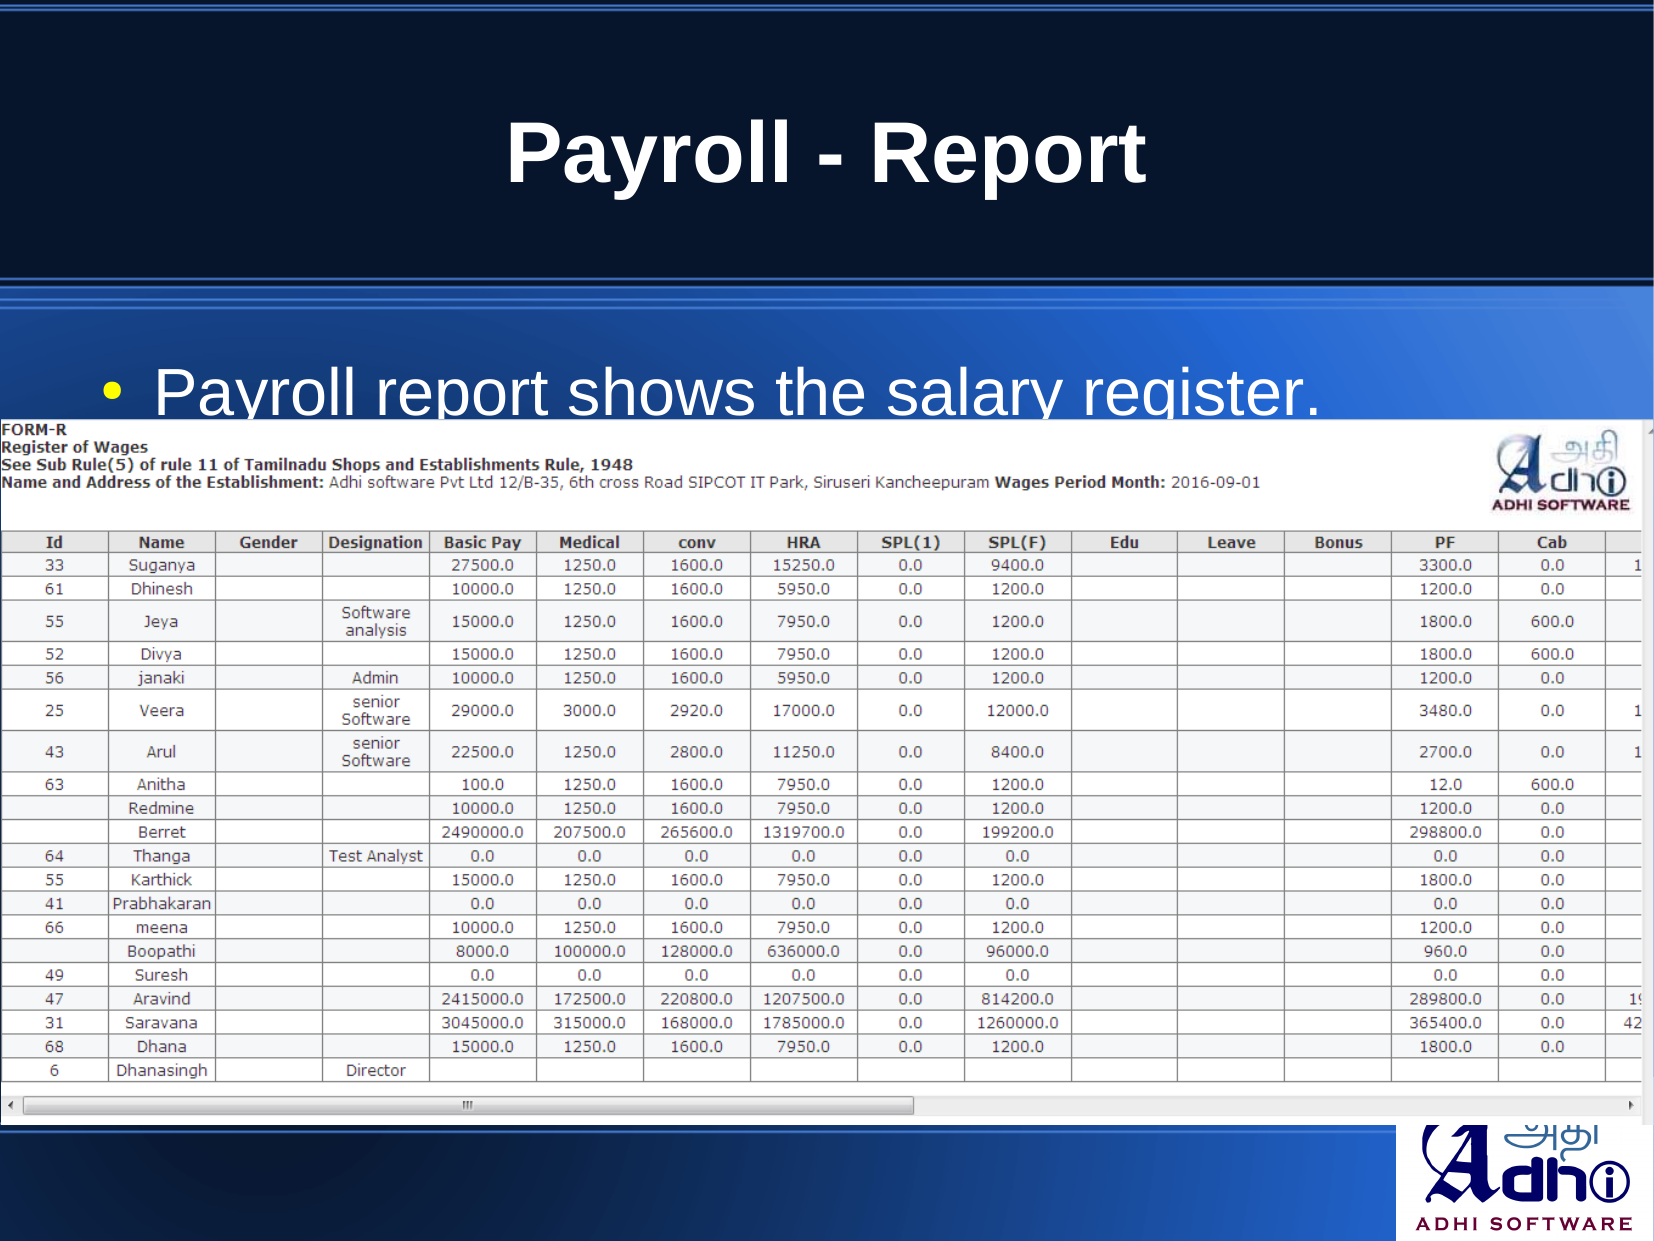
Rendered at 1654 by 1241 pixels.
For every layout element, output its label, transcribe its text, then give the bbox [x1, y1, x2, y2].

picture [0, 0, 1654, 1241]
title Payroll - Report [82, 56, 1571, 250]
list Payroll report shows the salary register. [82, 355, 1571, 419]
